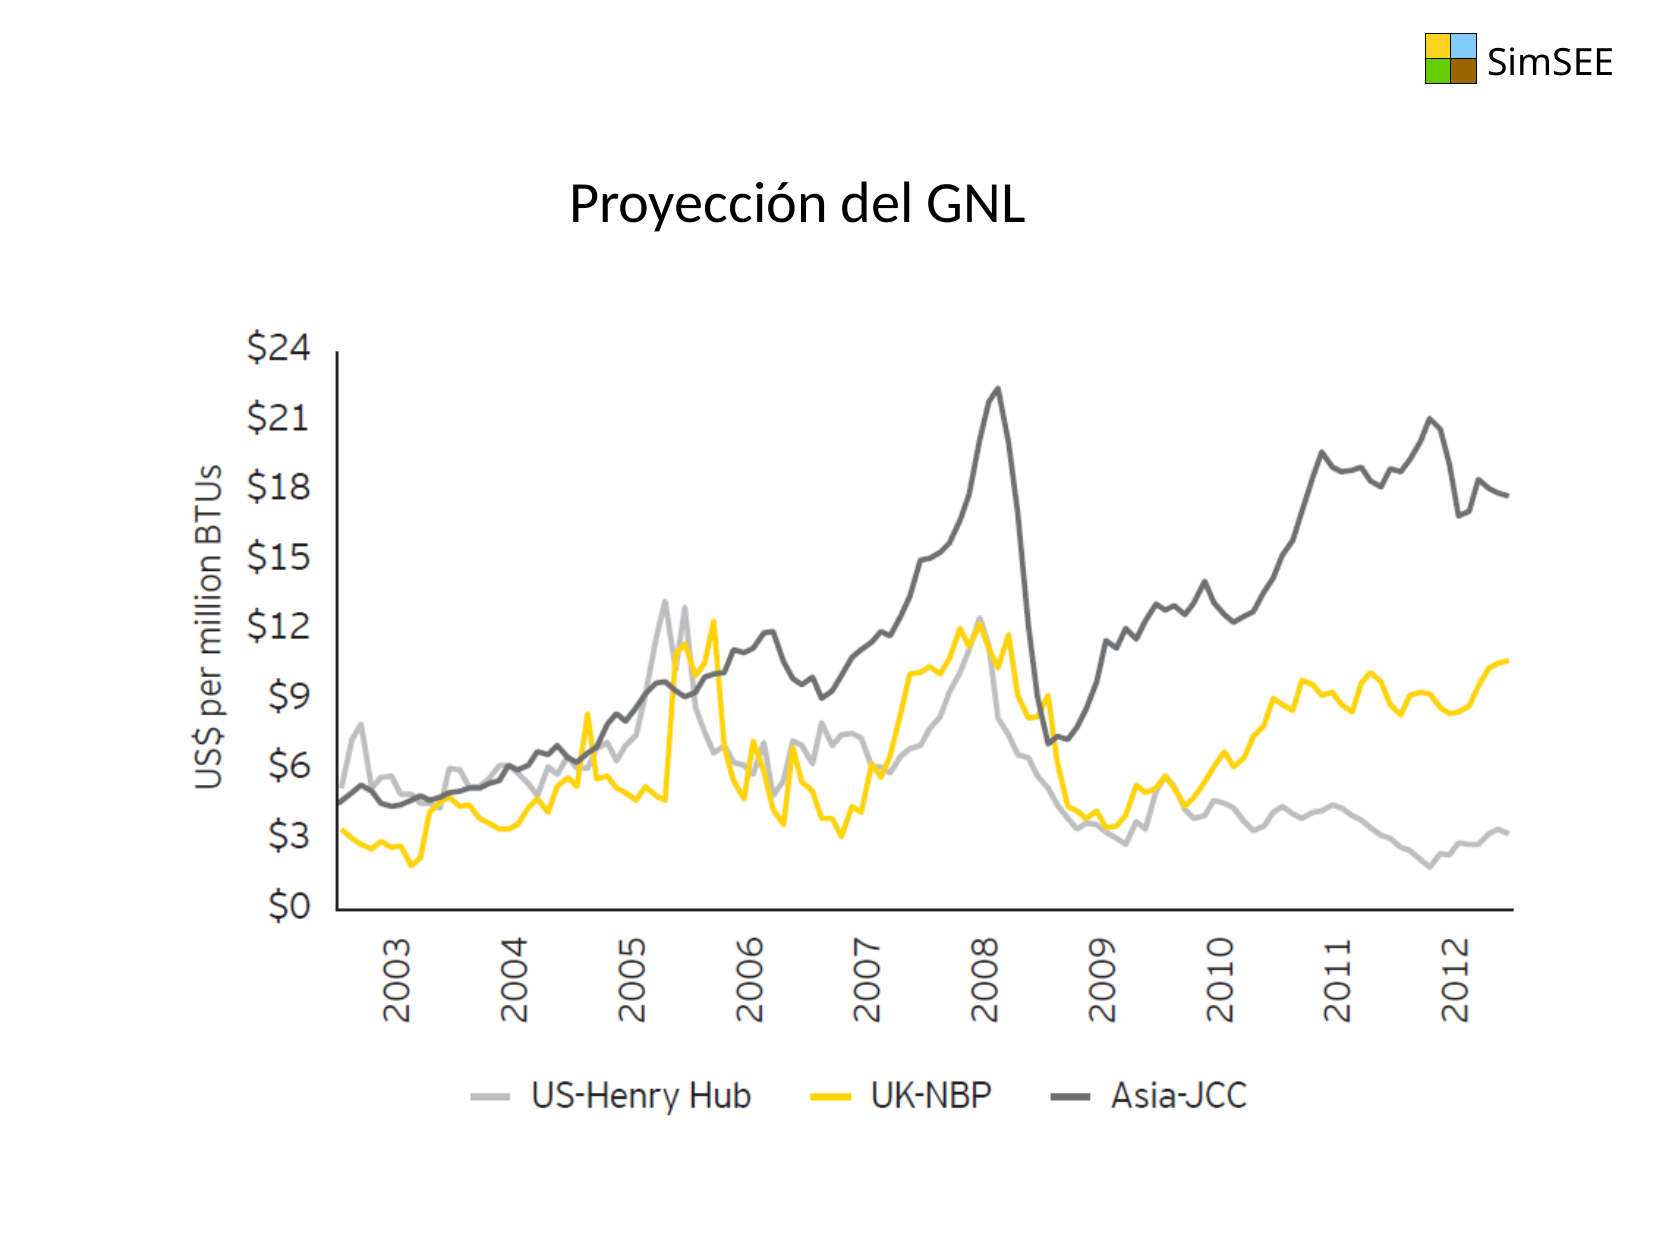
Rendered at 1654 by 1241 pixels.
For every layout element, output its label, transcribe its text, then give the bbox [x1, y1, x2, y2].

picture [160, 287, 1533, 1133]
title Proyección del GNL [97, 137, 1498, 261]
